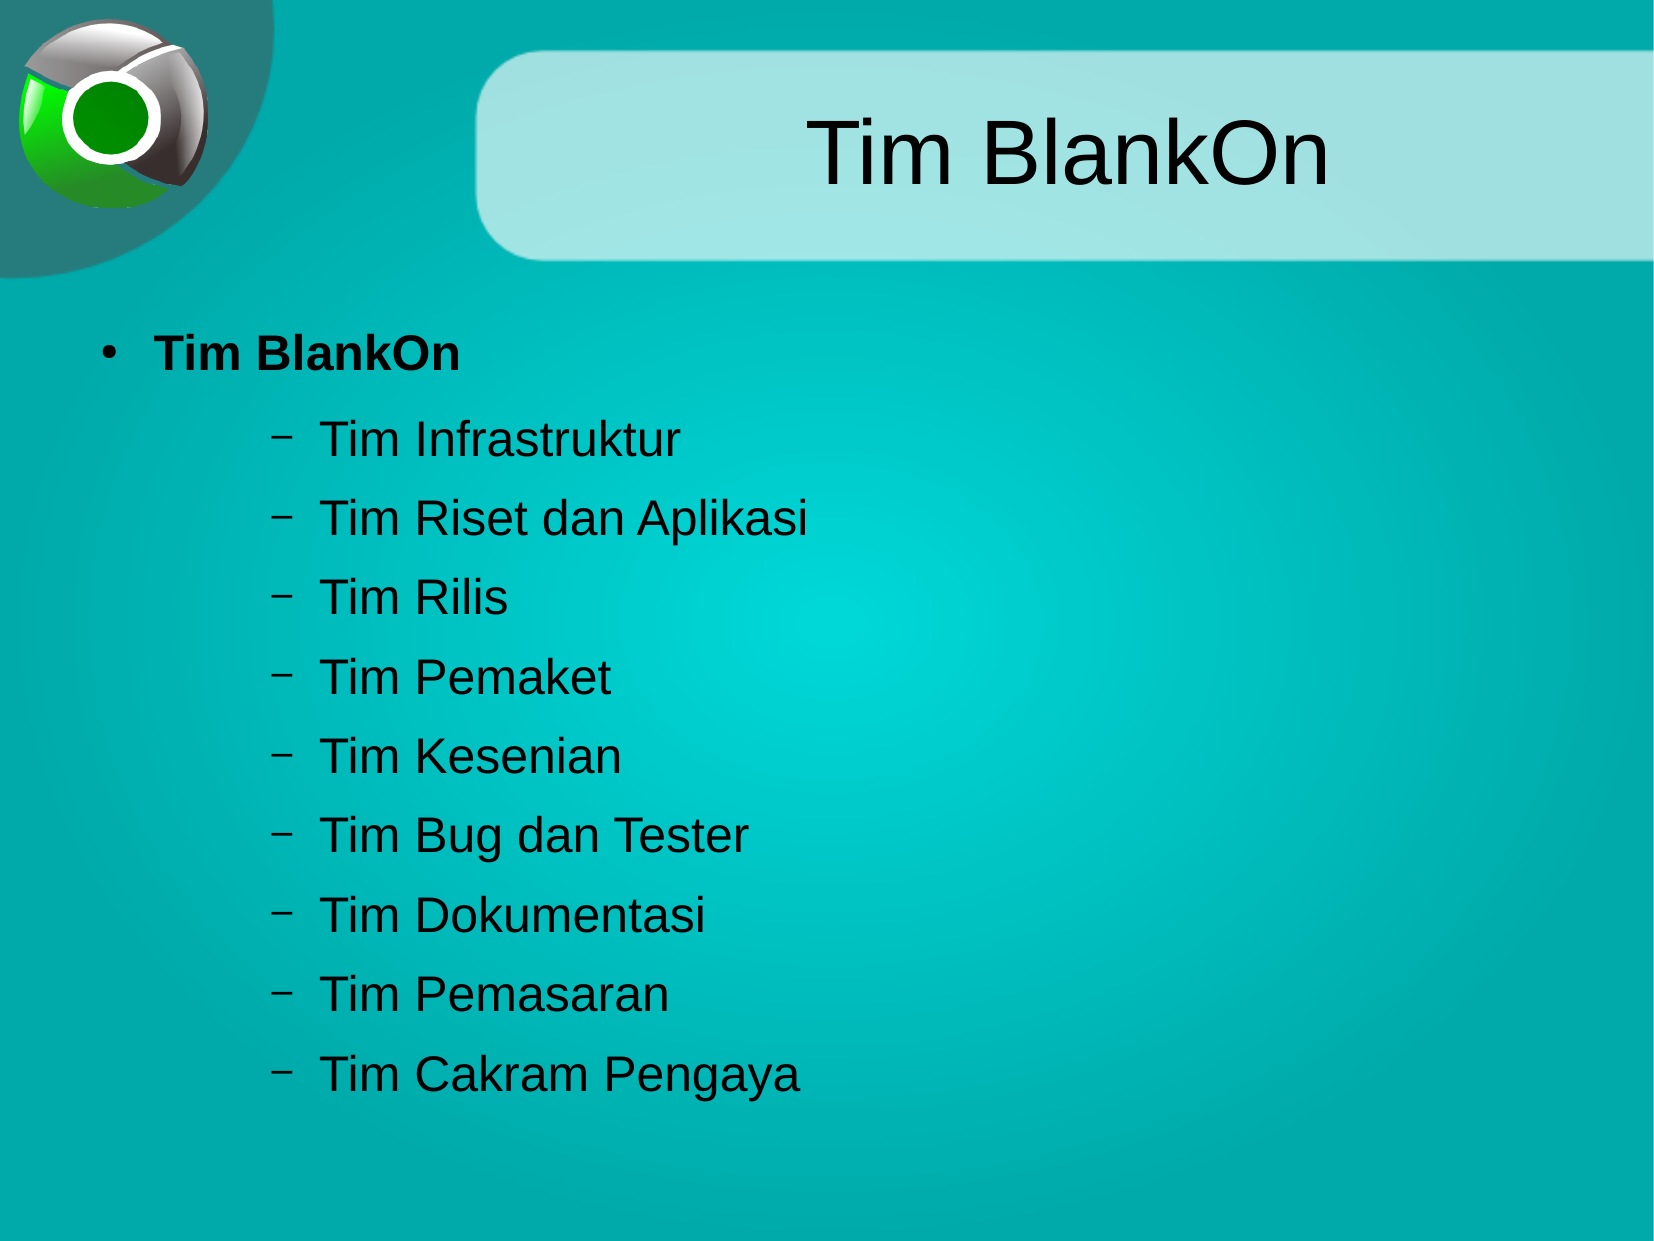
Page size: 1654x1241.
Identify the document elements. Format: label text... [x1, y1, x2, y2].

list Tim BlankOn Tim Infrastruktur Tim Riset dan Aplikasi Tim Rilis Tim Pemaket Tim Kesenian Tim Bug dan Tester Tim Dokumentasi Tim Pemasaran Tim Cakram Pengaya [82, 325, 1571, 1167]
title Tim BlankOn [487, 49, 1651, 257]
picture [0, 0, 1654, 1241]
